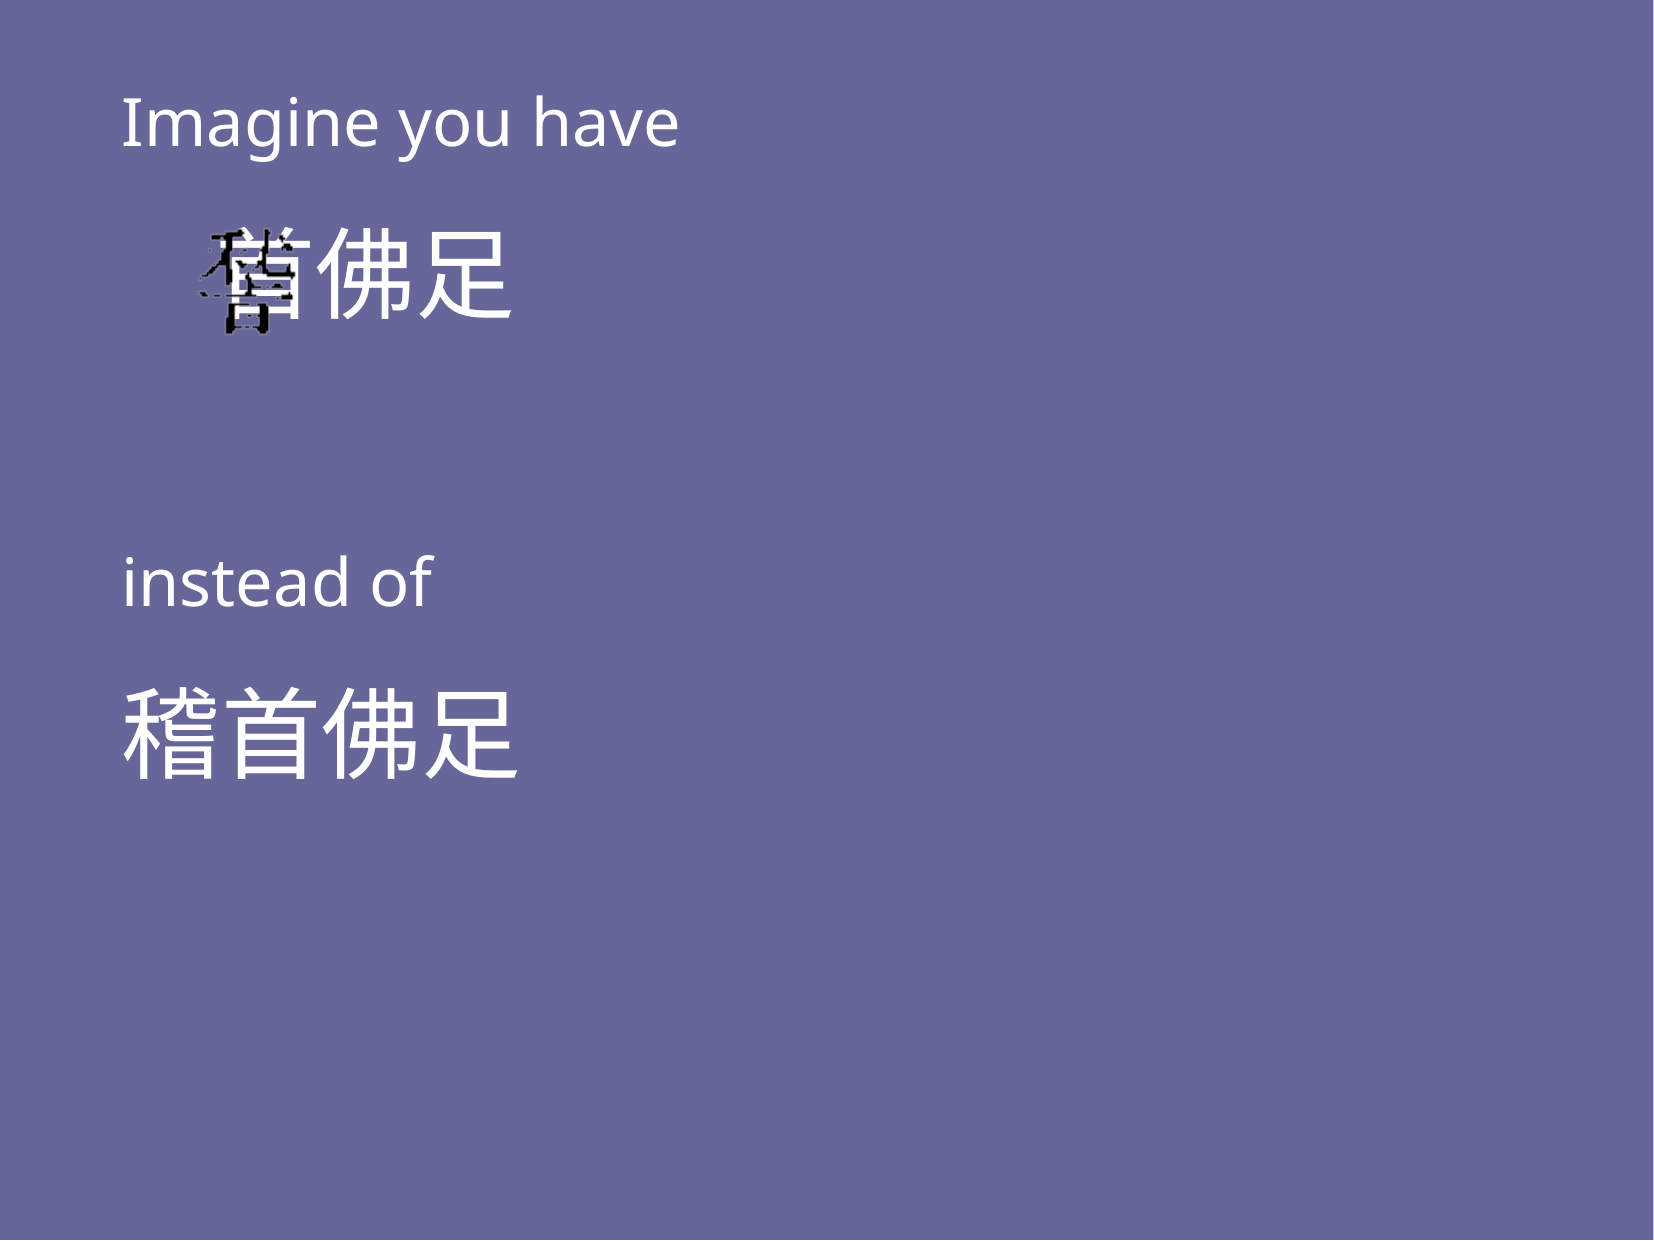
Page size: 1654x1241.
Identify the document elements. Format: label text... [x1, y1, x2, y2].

list Imagine you have 首佛足 instead of 稽首佛足 [121, 75, 1534, 1112]
picture [190, 224, 301, 338]
